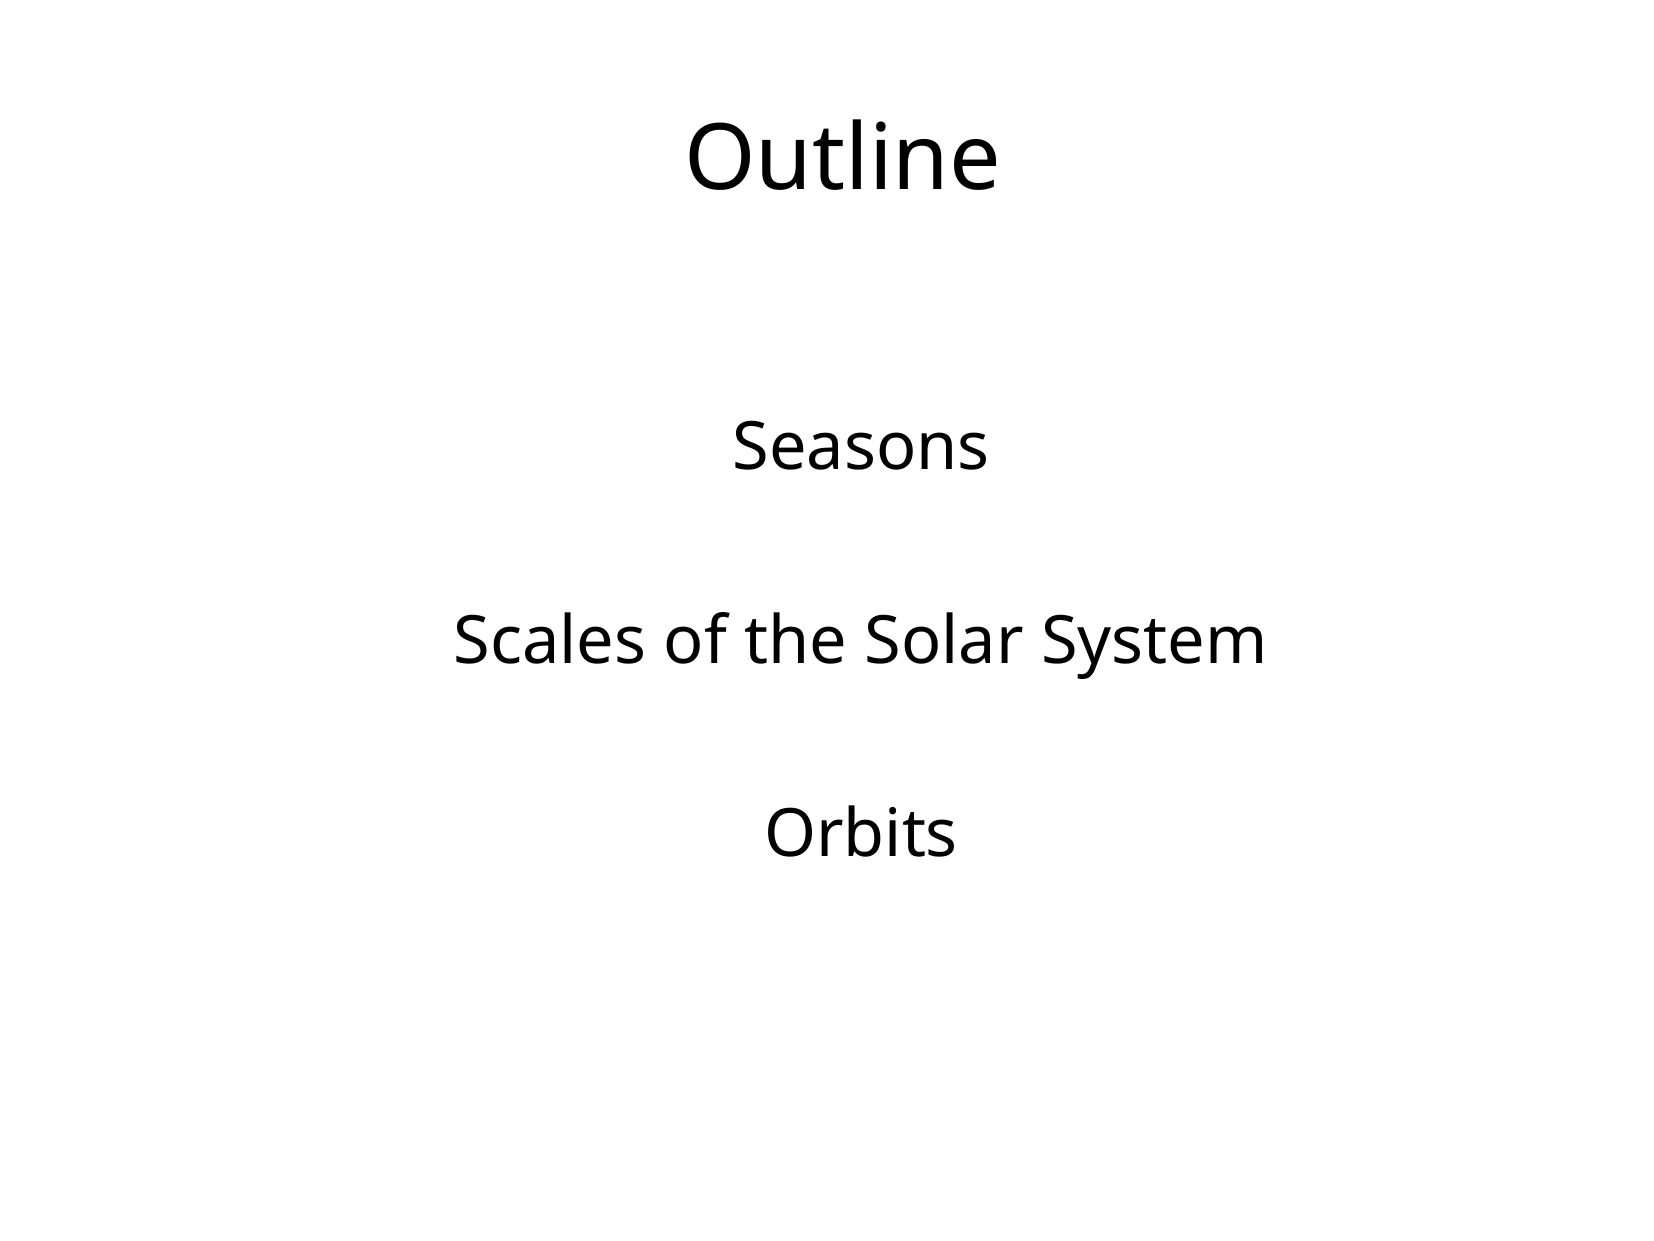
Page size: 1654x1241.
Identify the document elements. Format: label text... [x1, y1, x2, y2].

list Seasons Scales of the Solar System Orbits [75, 395, 1578, 938]
title Outline [82, 49, 1571, 257]
